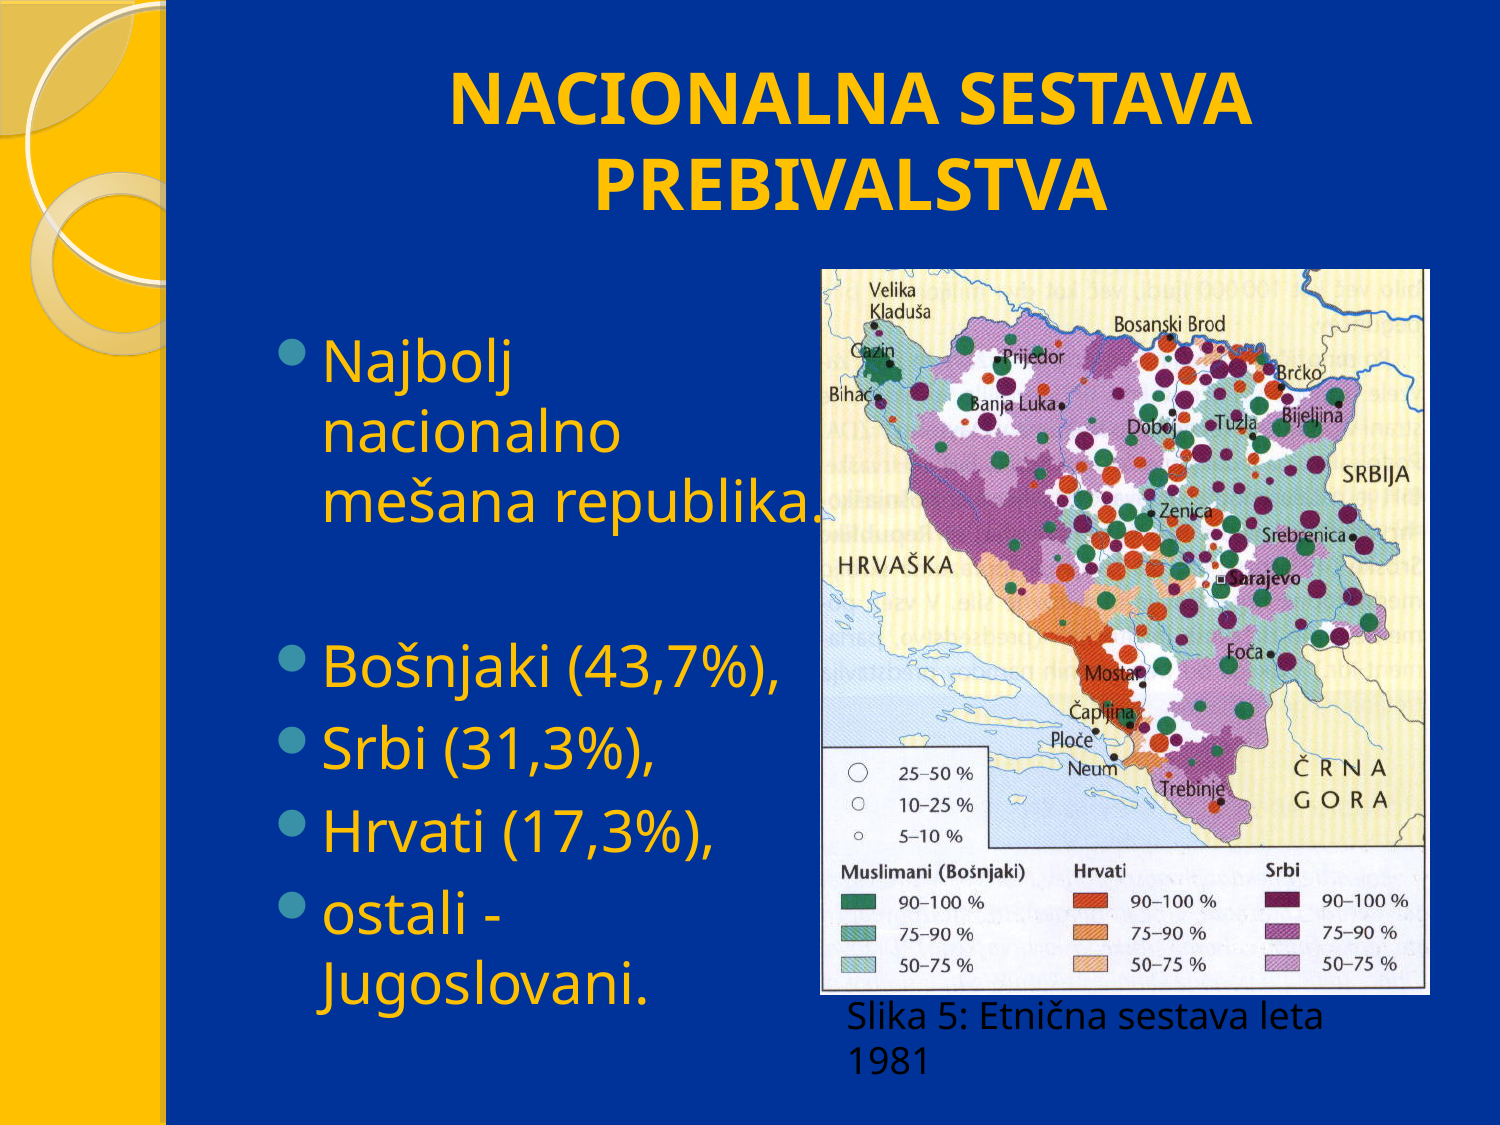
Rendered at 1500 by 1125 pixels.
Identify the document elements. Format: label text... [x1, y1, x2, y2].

list Najbolj nacionalno mešana republika. Bošnjaki (43,7%), Srbi (31,3%), Hrvati (17,3%), ostali - Jugoslovani. [246, 316, 831, 1075]
text_box Slika 5: Etnična sestava leta 1981 [831, 984, 1371, 1090]
picture [820, 269, 1430, 995]
title NACIONALNA SESTAVA PREBIVALSTVA [235, 45, 1466, 233]
